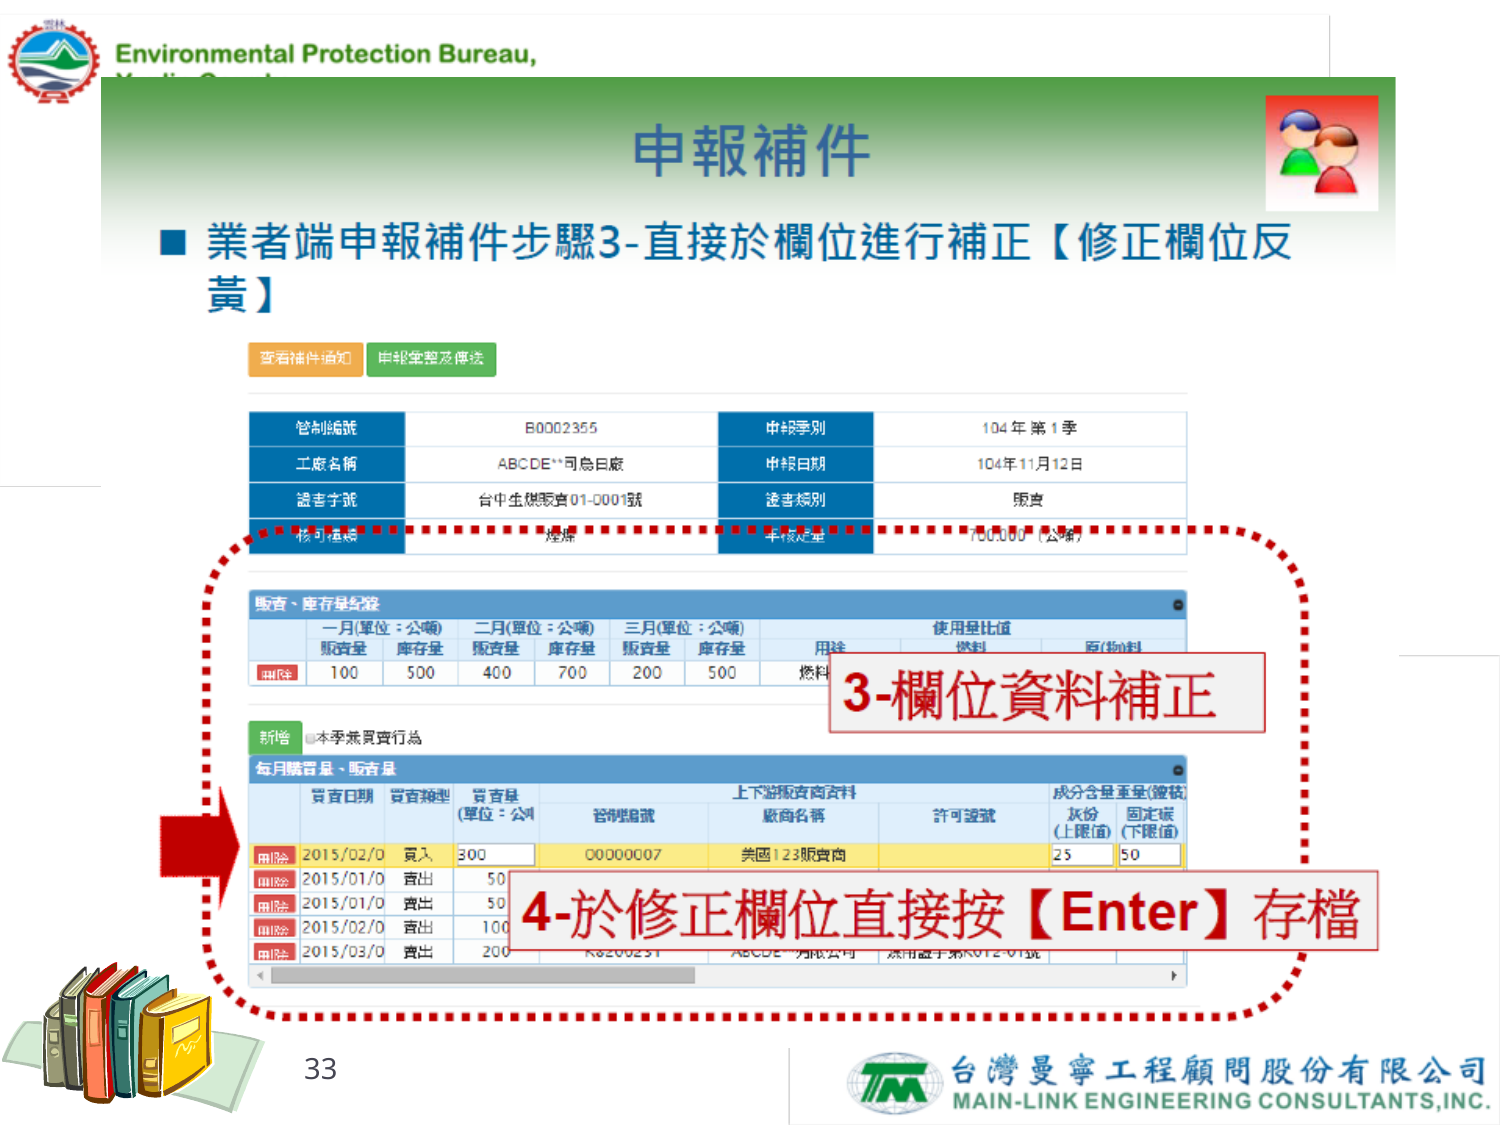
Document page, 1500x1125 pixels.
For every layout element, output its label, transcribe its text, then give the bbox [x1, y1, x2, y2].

picture [0, 0, 1500, 1125]
slide_number <編號> [289, 1048, 426, 1103]
